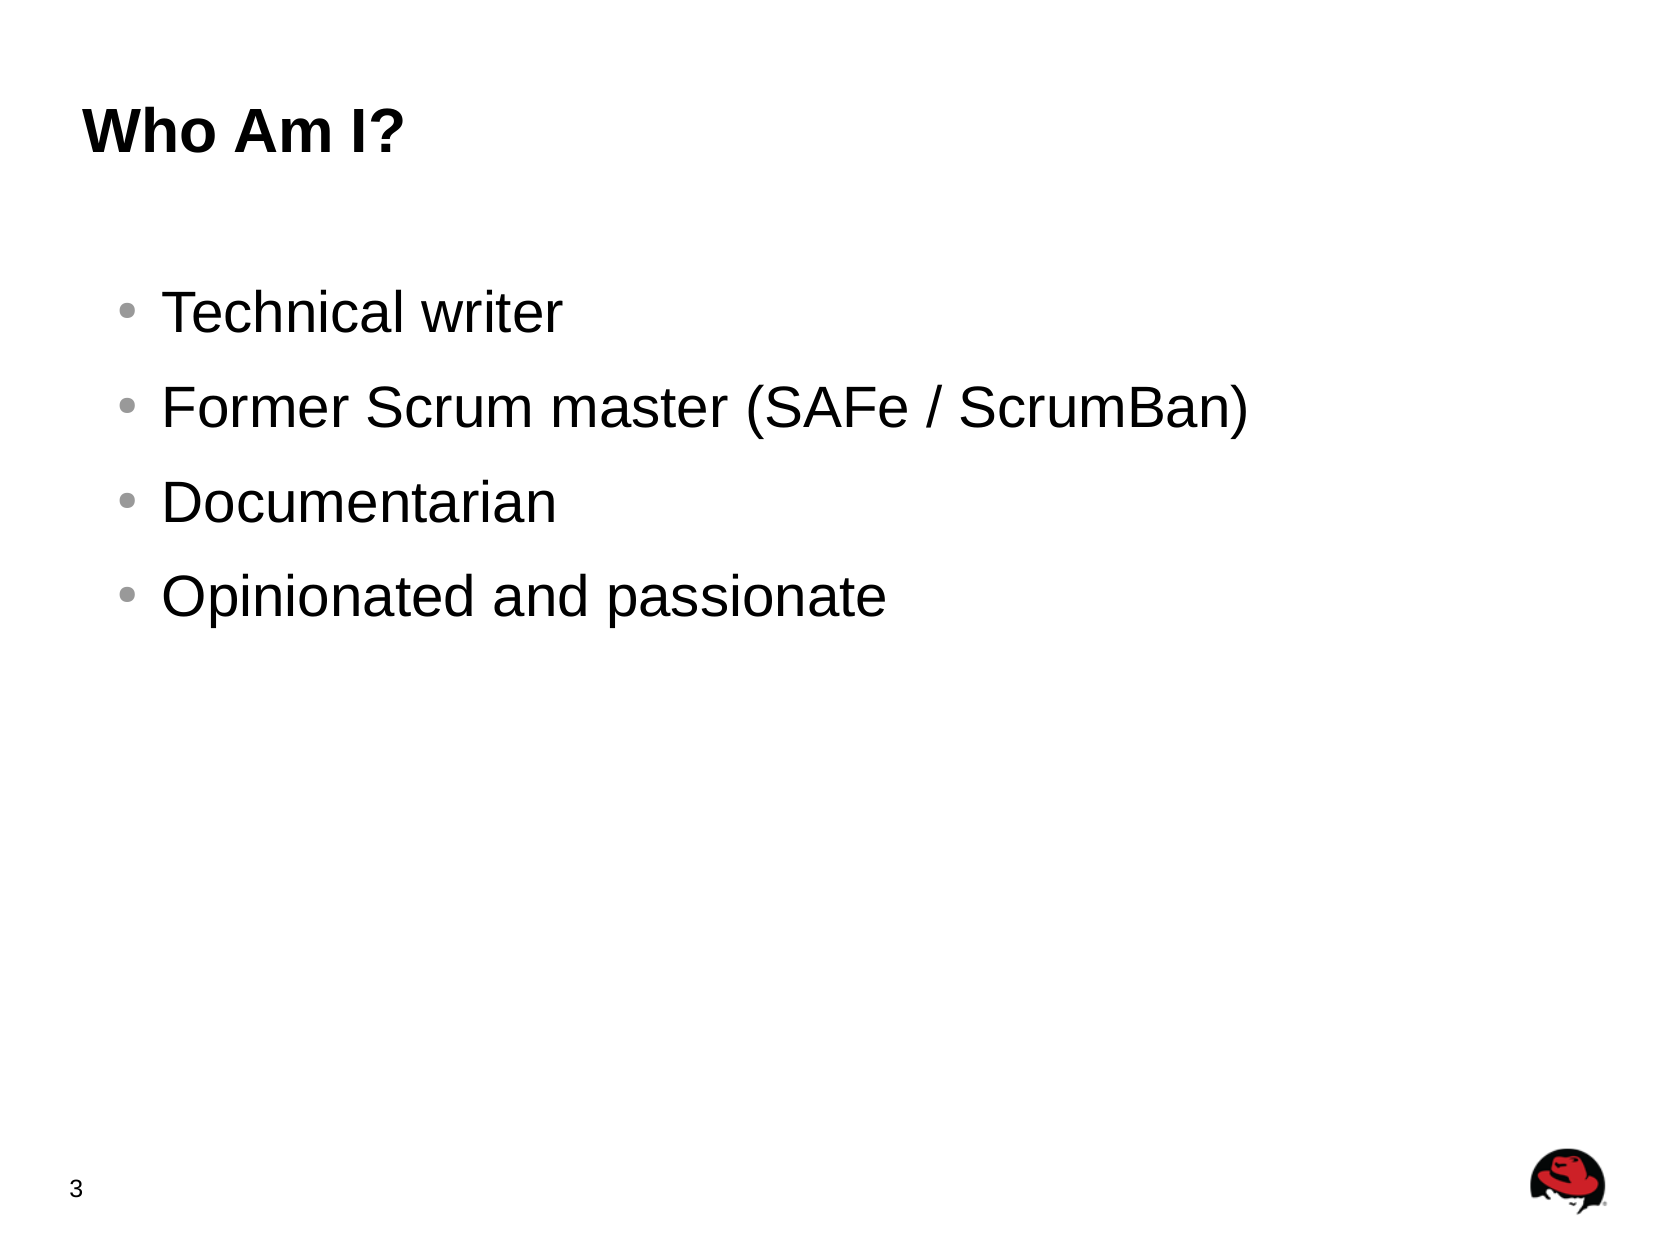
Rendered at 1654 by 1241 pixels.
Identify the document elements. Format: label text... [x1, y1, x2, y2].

list Technical writer Former Scrum master (SAFe / ScrumBan) Documentarian Opinionated and passionate [86, 280, 1576, 1074]
picture [1529, 1146, 1613, 1224]
title Who Am I? [82, 37, 1571, 226]
